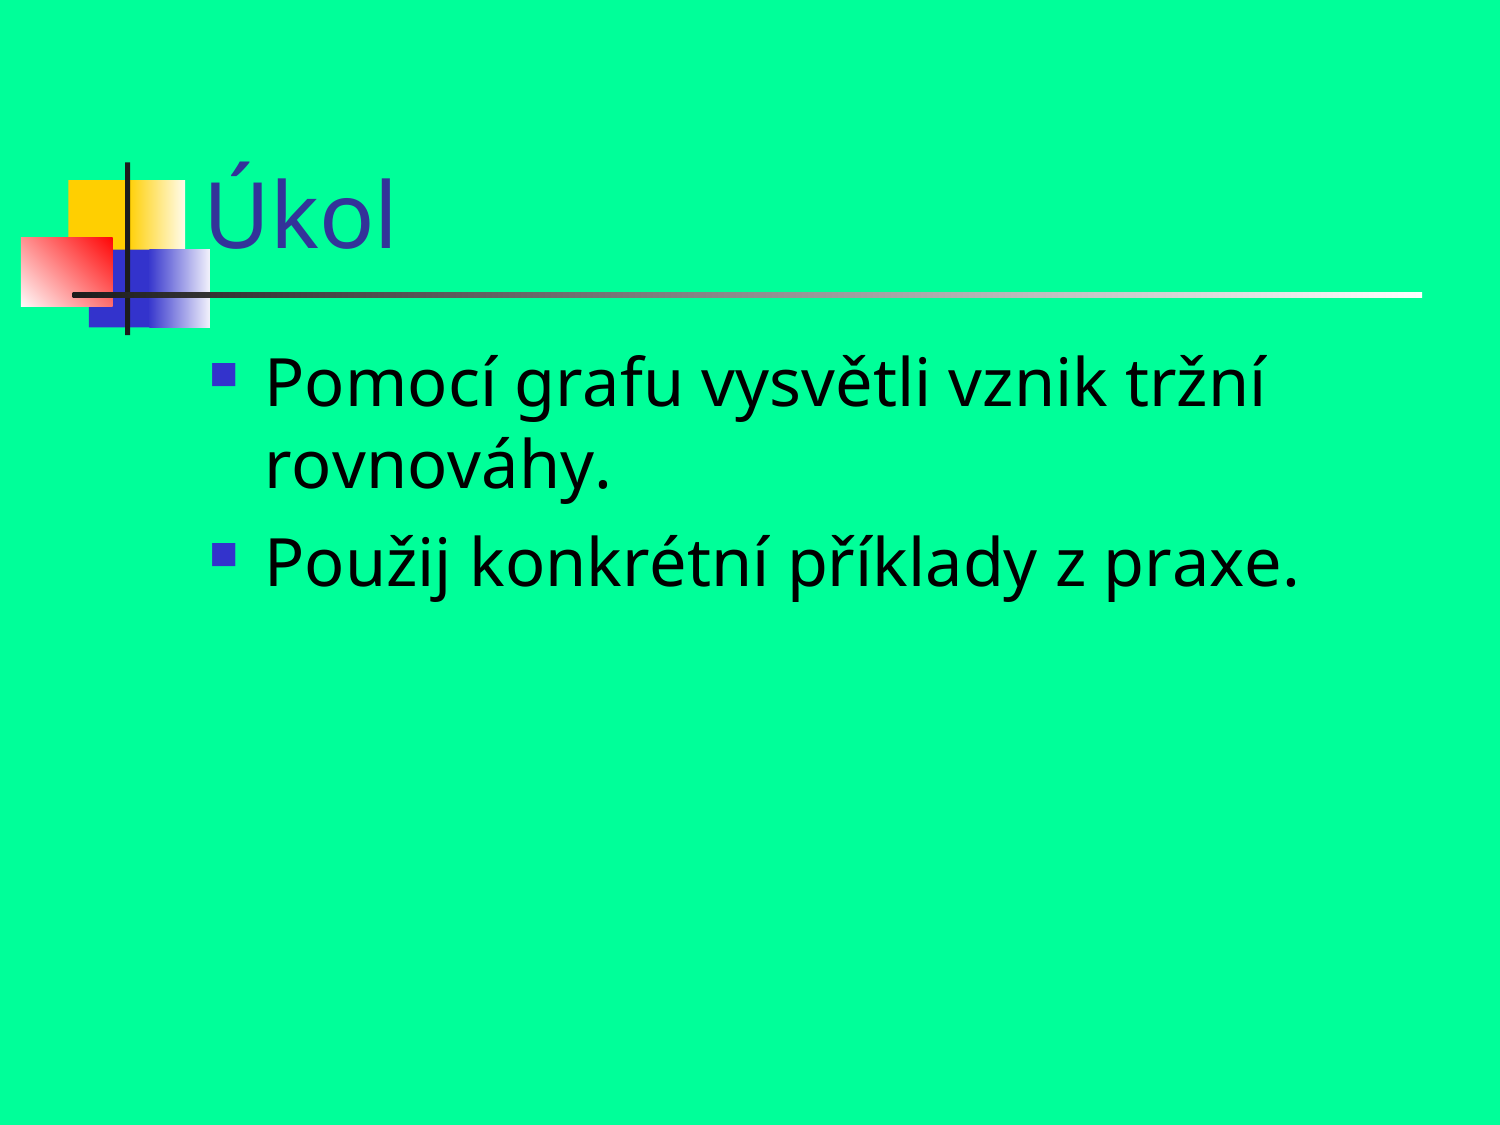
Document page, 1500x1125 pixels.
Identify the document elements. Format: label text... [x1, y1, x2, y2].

title Úkol [188, 35, 1467, 276]
list Pomocí grafu vysvětli vznik tržní rovnováhy. Použij konkrétní příklady z praxe. [193, 331, 1469, 1032]
